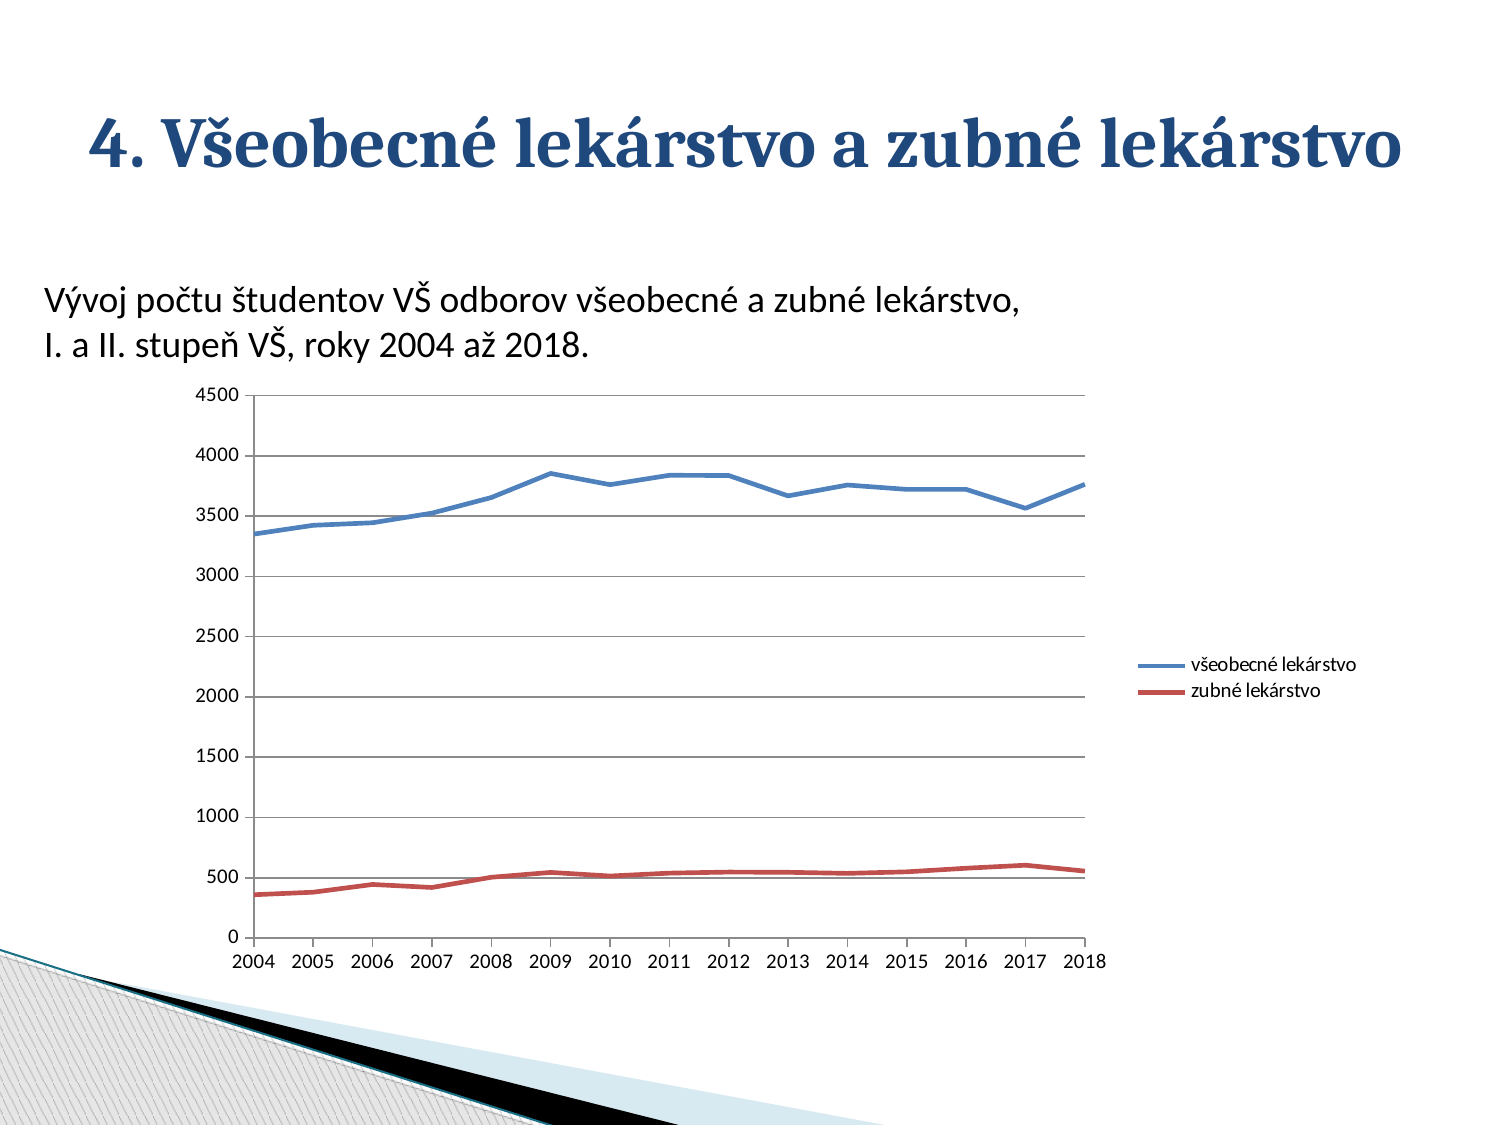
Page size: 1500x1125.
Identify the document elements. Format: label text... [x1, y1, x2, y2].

chart [171, 373, 1376, 986]
text_box Vývoj počtu študentov VŠ odborov všeobecné a zubné lekárstvo, I. a II. stupeň VŠ, roky 2004 až 2018. [29, 267, 1424, 372]
title 4. Všeobecné lekárstvo a zubné lekárstvo [75, 45, 1425, 233]
